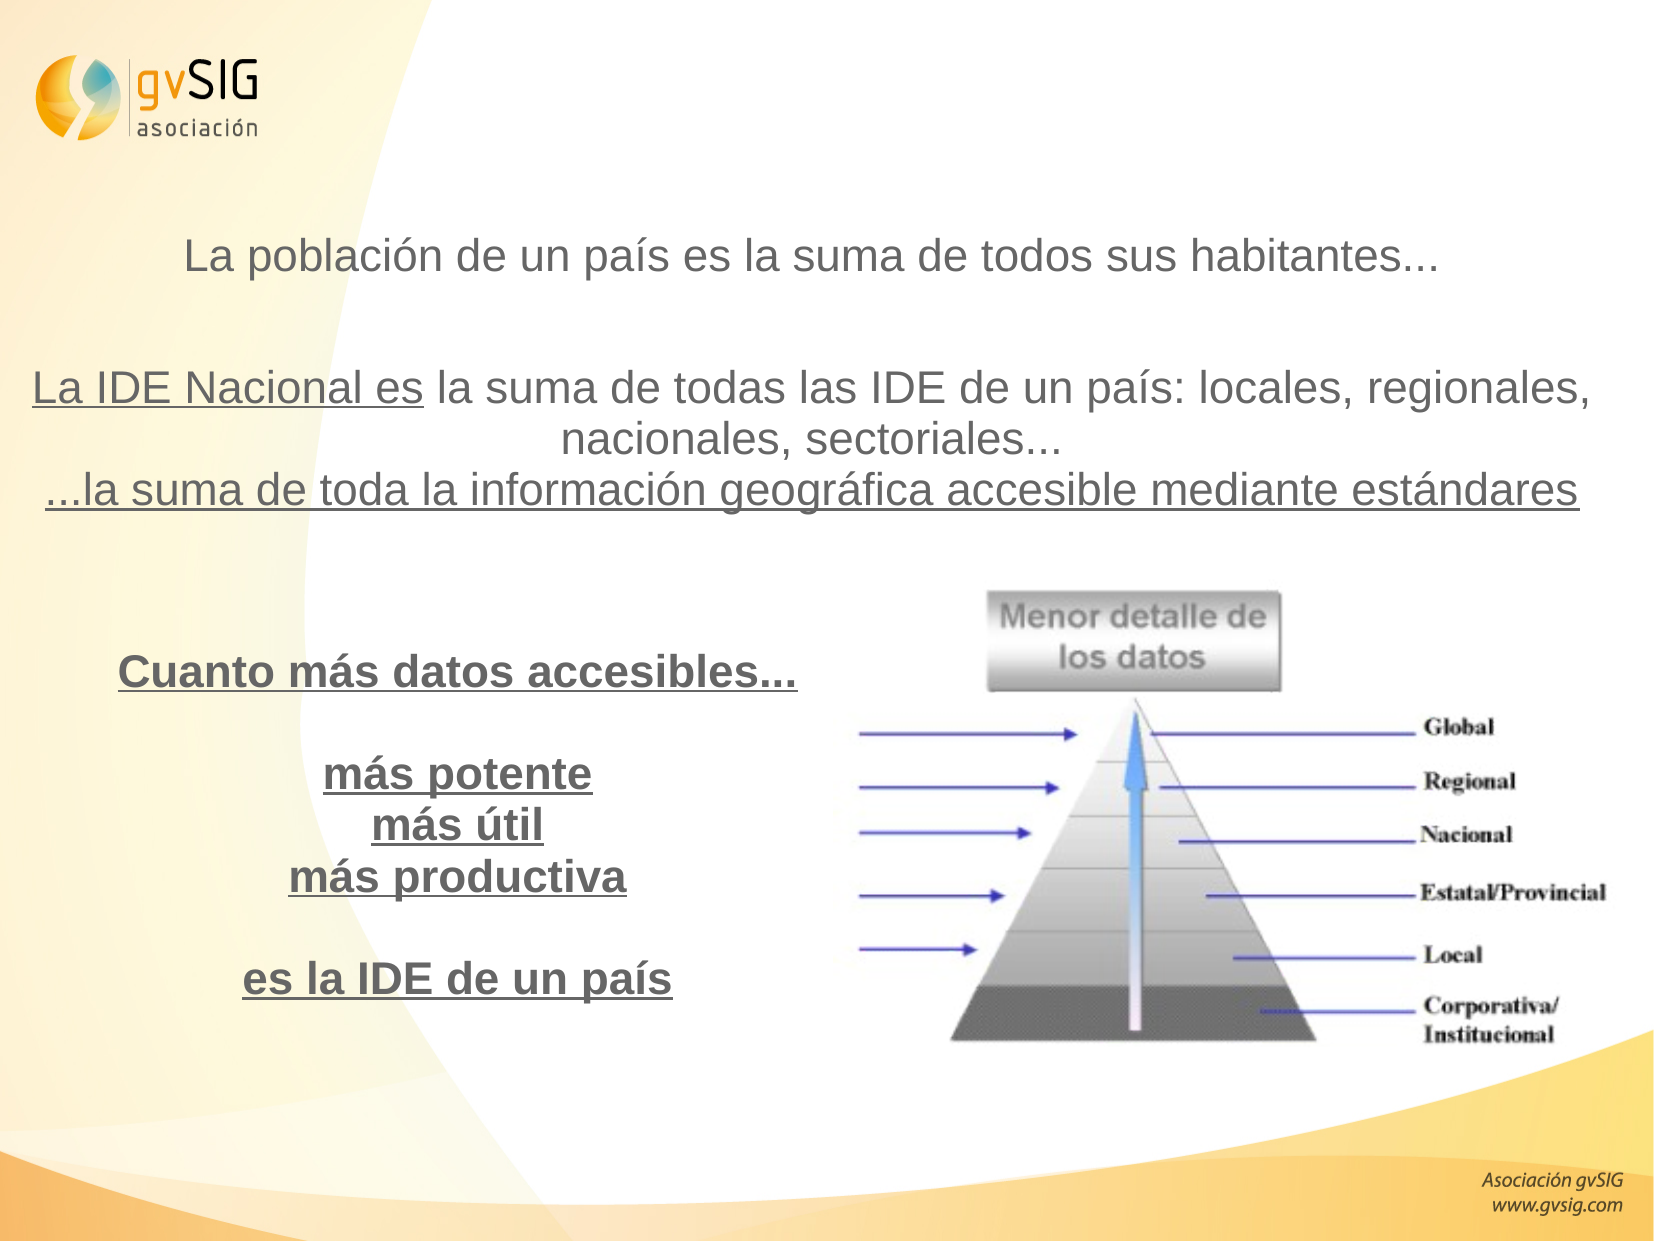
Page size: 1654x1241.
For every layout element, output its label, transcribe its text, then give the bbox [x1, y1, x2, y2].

picture [0, 0, 1654, 1241]
text_box La IDE Nacional es la suma de todas las IDE de un país: locales, regionales, nacionales, sectoriales... ...la suma de toda la información geográfica accesible mediante estándares [0, 354, 1625, 575]
text_box Cuanto más datos accesibles... más potente más útil más productiva es la IDE de un país [0, 638, 833, 1063]
text_box La población de un país es la suma de todos sus habitantes... [29, 223, 1595, 296]
